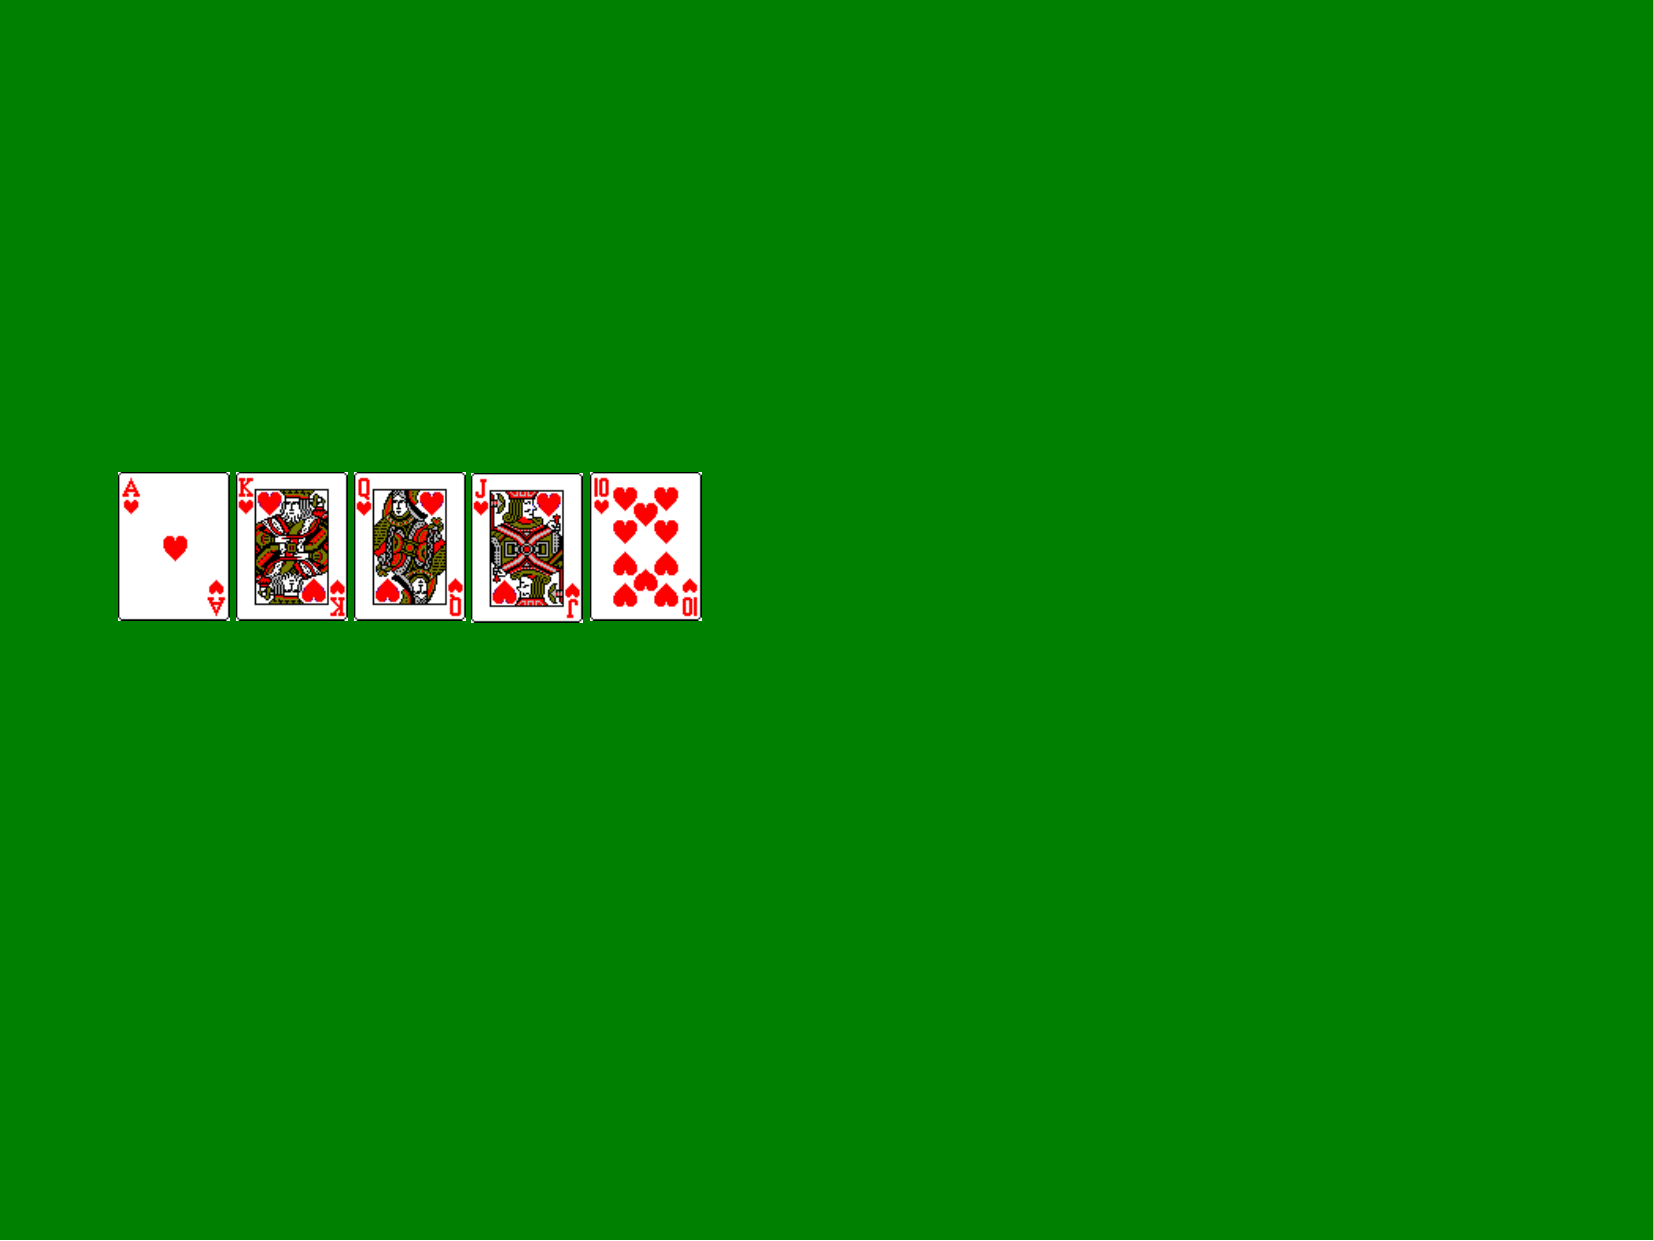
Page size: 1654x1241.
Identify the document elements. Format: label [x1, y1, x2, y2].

picture [471, 473, 583, 623]
picture [236, 472, 348, 621]
picture [590, 472, 702, 621]
picture [354, 472, 466, 621]
picture [118, 472, 230, 621]
